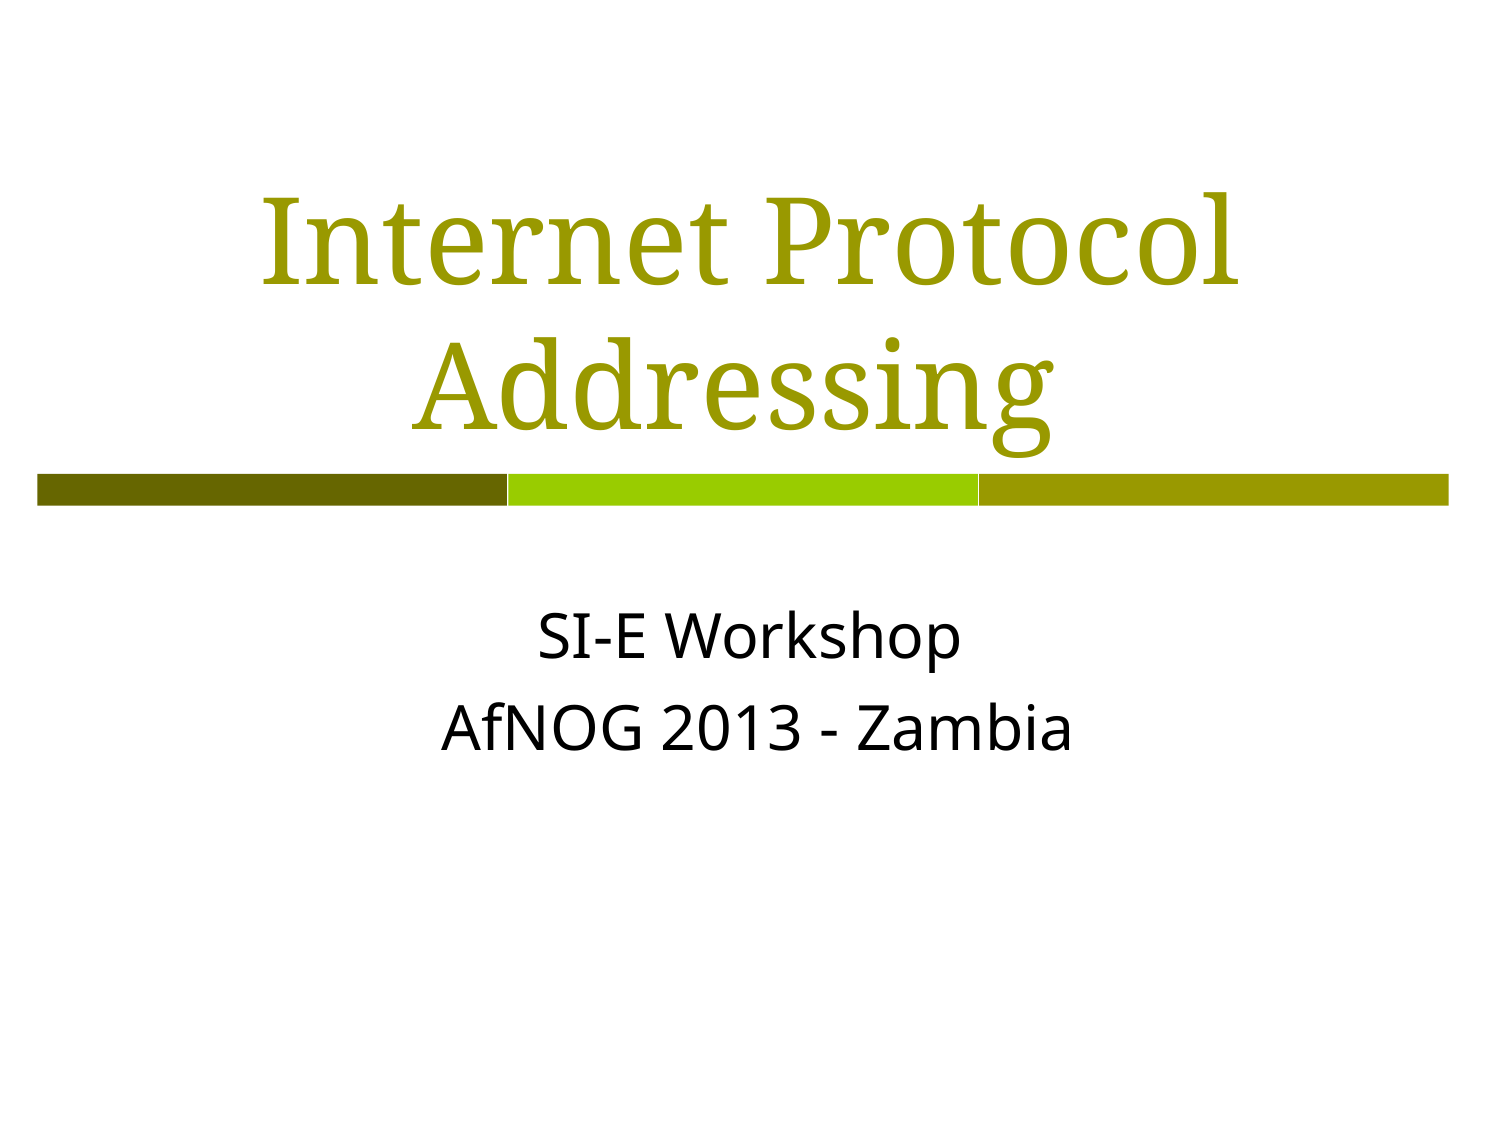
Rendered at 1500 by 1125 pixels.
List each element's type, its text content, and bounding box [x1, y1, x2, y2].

text_box SI-E Workshop AfNOG 2013 - Zambia [225, 543, 1276, 907]
title Internet Protocol Addressing [112, 112, 1388, 462]
